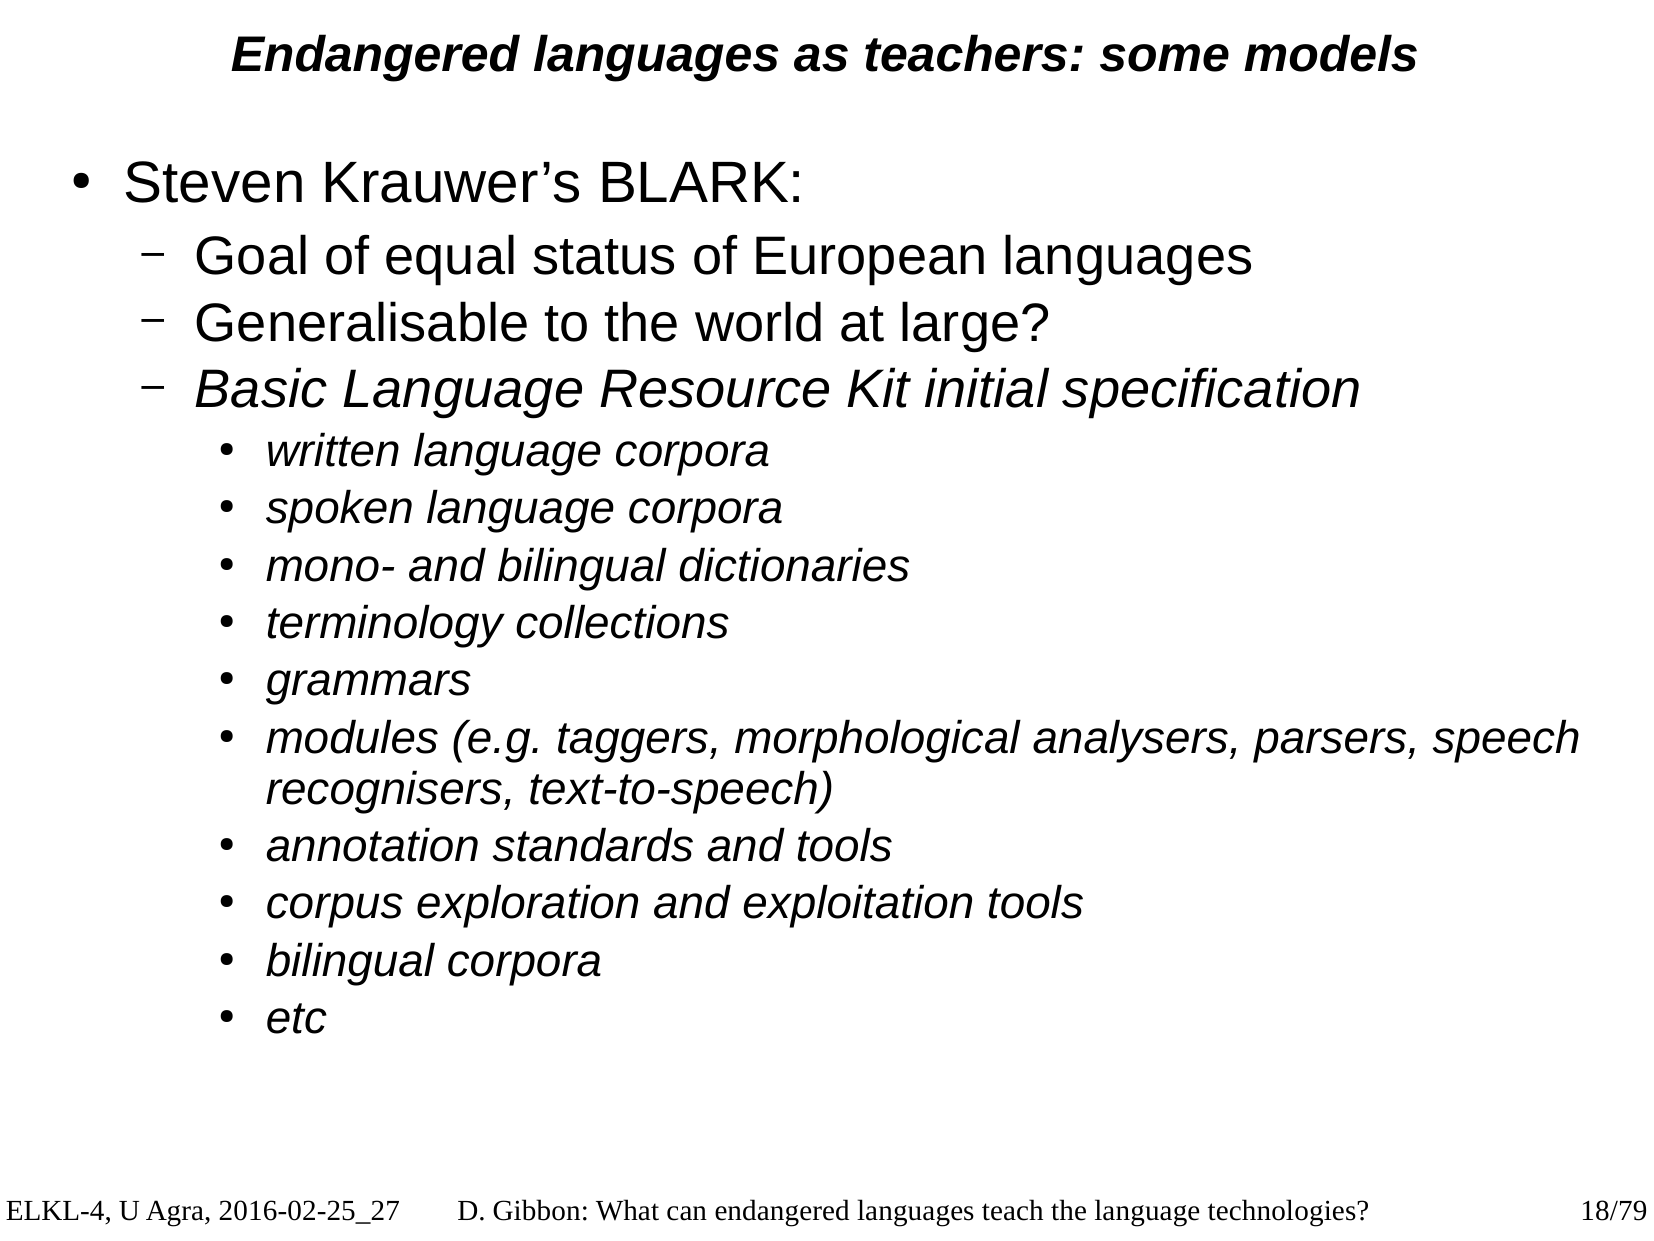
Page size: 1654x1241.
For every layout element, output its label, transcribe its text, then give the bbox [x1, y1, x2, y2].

list Steven Krauwer’s BLARK: Goal of equal status of European languages Generalisable to the world at large? Basic Language Resource Kit initial specification written language corpora spoken language corpora mono- and bilingual dictionaries terminology collections grammars modules (e.g. taggers, morphological analysers, parsers, speech recognisers, text-to-speech) annotation standards and tools corpus exploration and exploitation tools bilingual corpora etc [53, 150, 1651, 1141]
title Endangered languages as teachers: some models [0, 2, 1654, 106]
